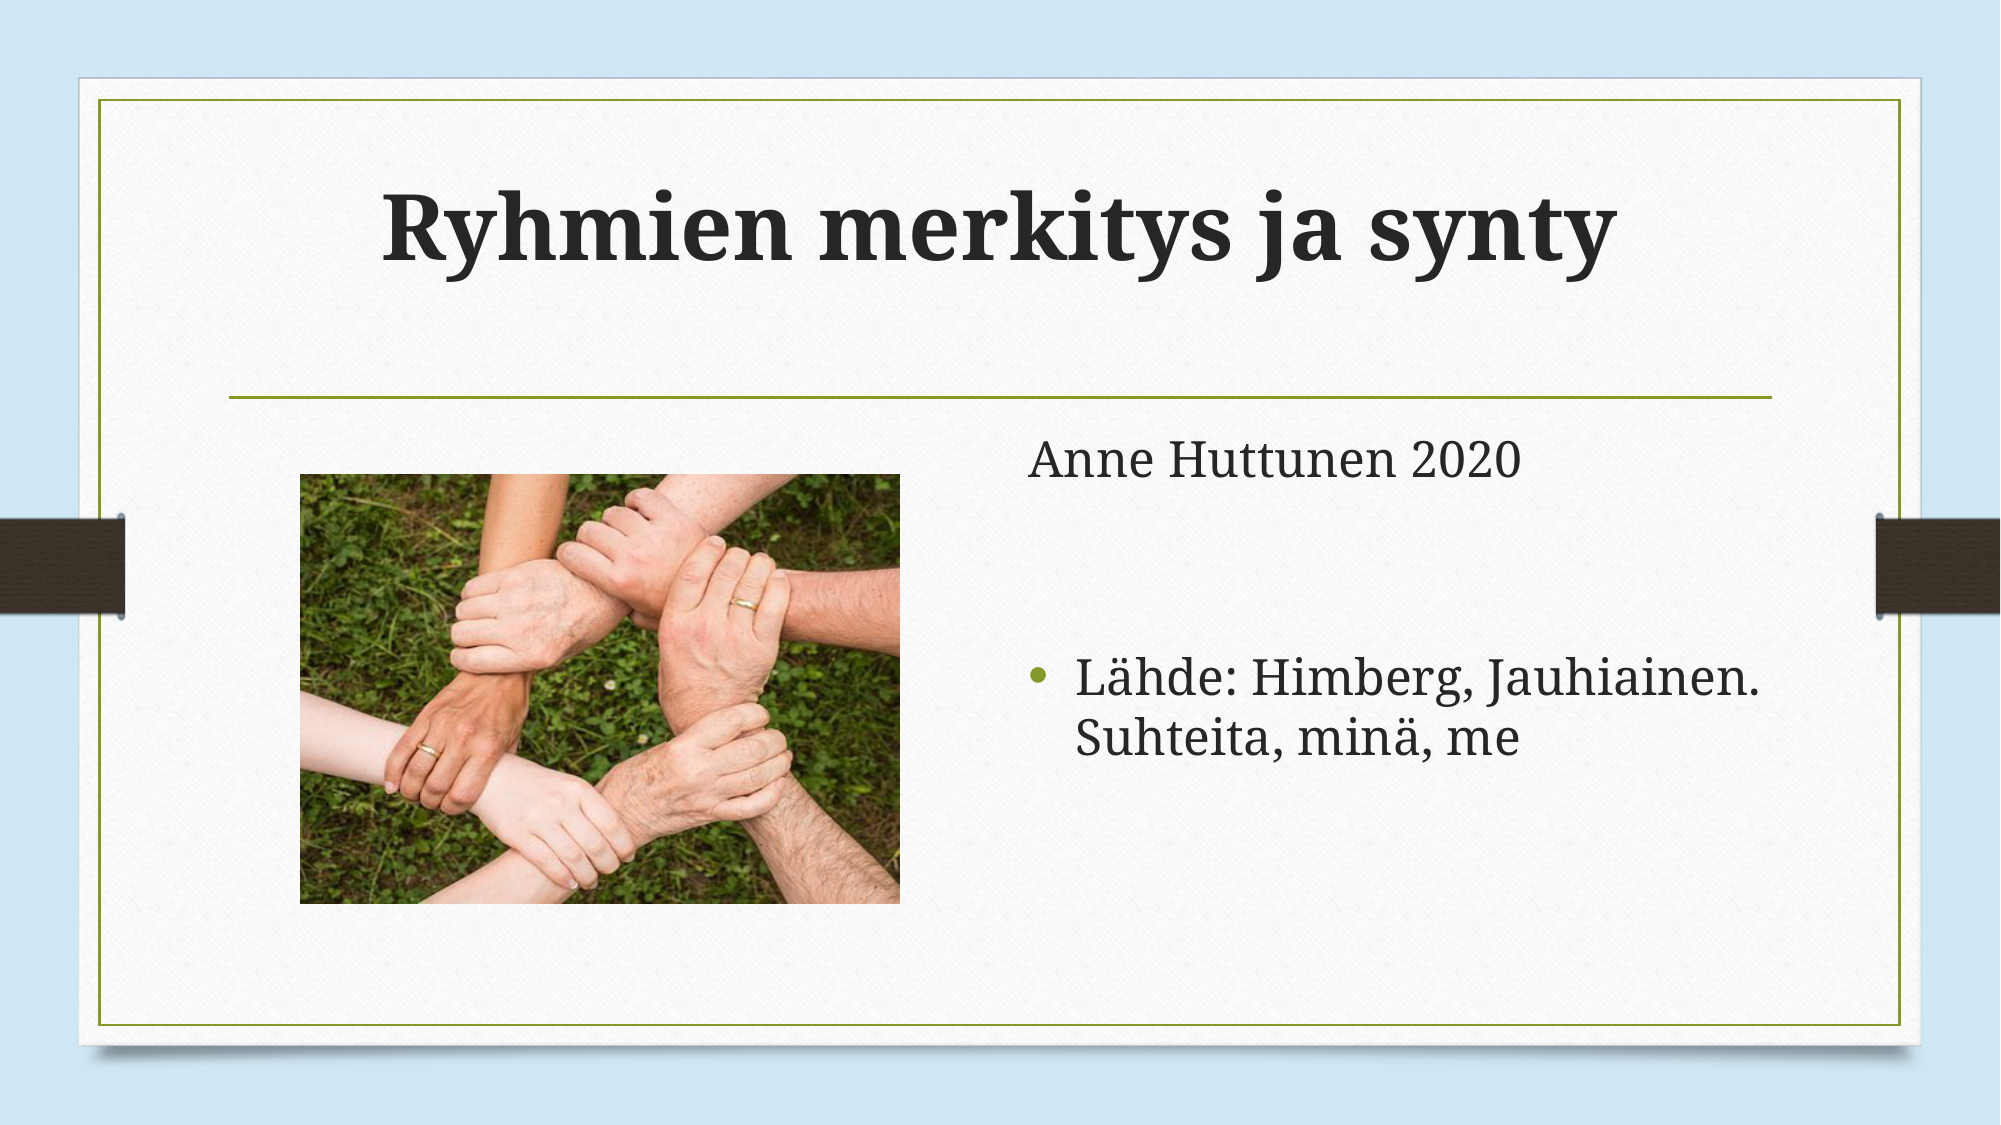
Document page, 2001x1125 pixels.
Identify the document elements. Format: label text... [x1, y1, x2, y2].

picture [0, 0, 2001, 1125]
title Ryhmien merkitys ja synty [212, 161, 1788, 375]
list Anne Huttunen 2020 Lähde: Himberg, Jauhiainen. Suhteita, minä, me [1013, 420, 1788, 963]
